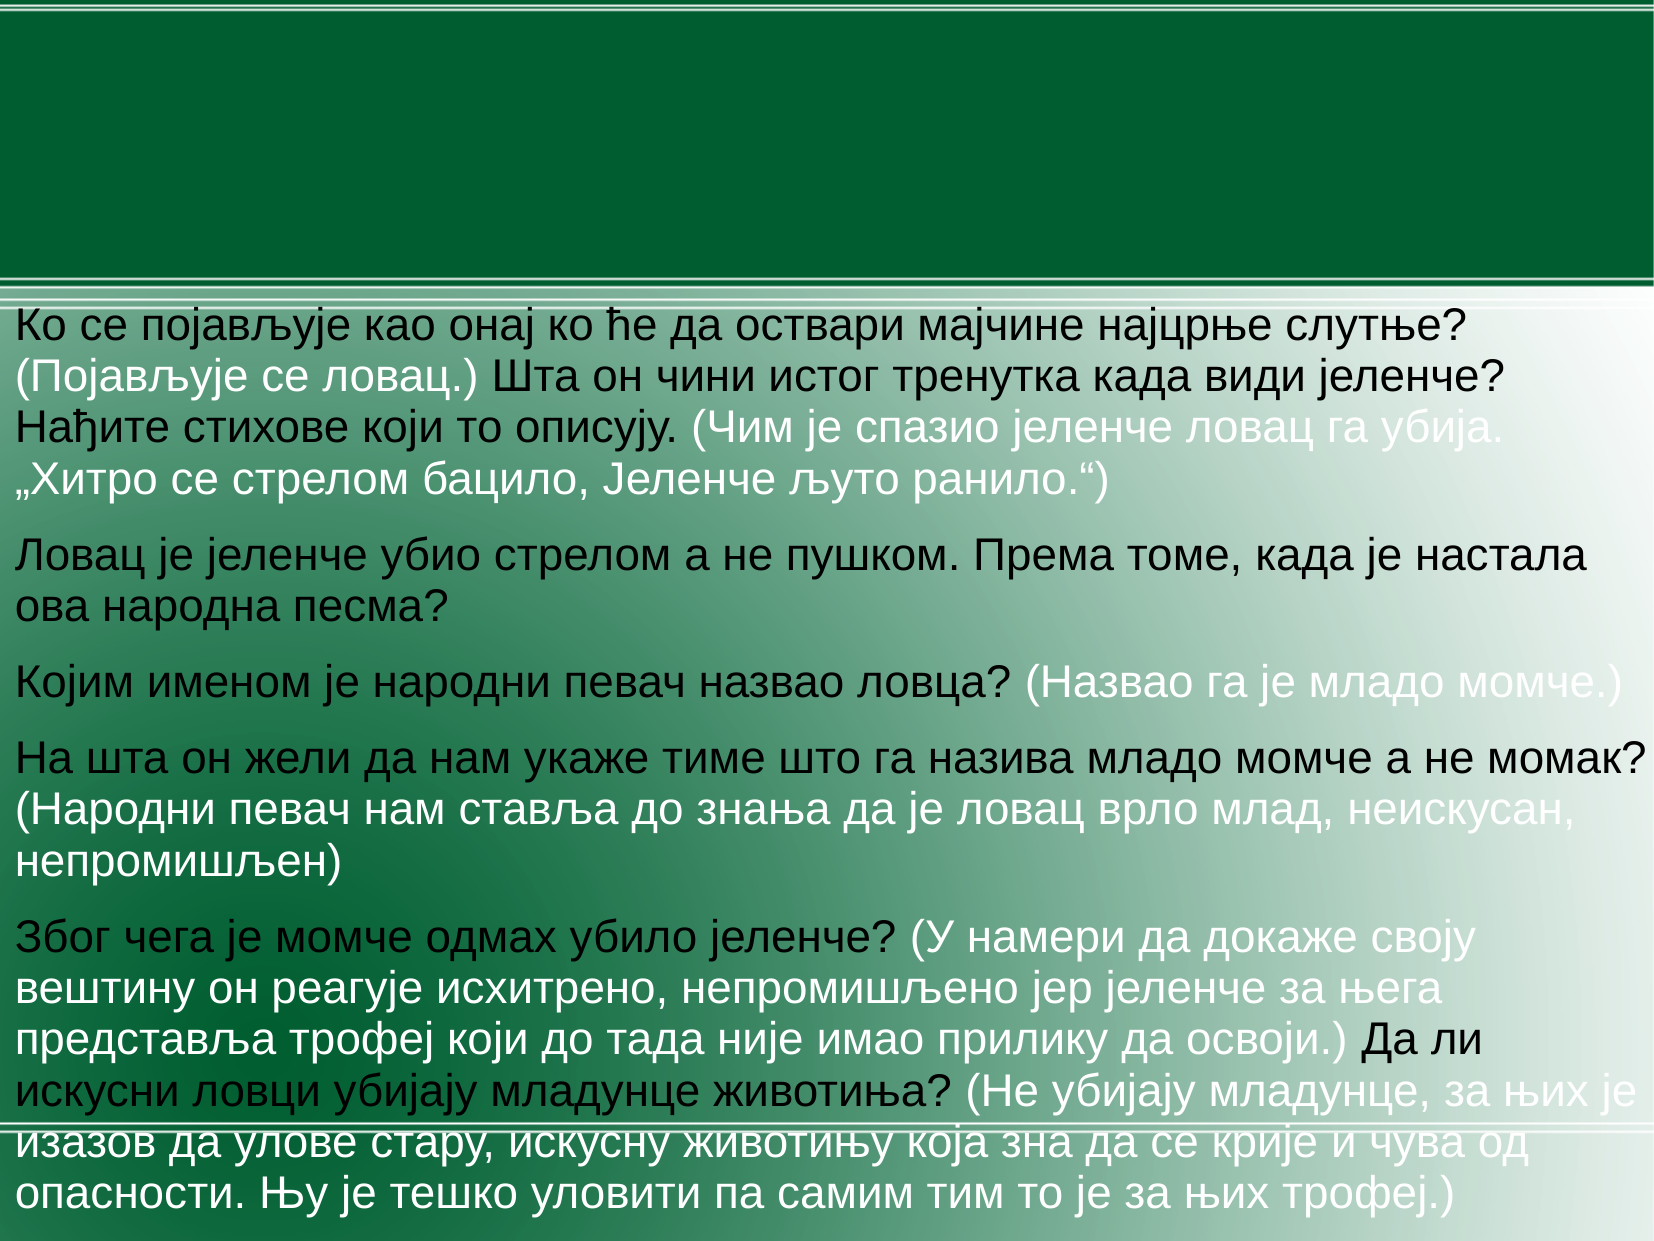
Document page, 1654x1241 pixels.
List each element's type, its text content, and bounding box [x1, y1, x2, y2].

text_box Ко се појављује као онај ко ће да оствари мајчине најцрње слутње? (Појављује се ловац.) Шта он чини истог тренутка када види јеленче? Нађите стихове који то описују. (Чим је спазио јеленче ловац га убија. „Хитро се стрелом бацило, Јеленче љуто ранило.“) Ловац је јеленче убио стрелом а не пушком. Према томе, када је настала ова народна песма? Којим именом је народни певач назвао ловца? (Назвао га је младо момче.) На шта он жели да нам укаже тиме што га назива младо момче а не момак? (Народни певач нам ставља до знања да је ловац врло млад, неискусан, непромишљен) Због чега је момче одмах убило јеленче? (У намери да докаже своју вештину он реагује исхитрено, непромишљено јер јеленче за њега представља трофеј који до тада није имао прилику да освоји.) Да ли искусни ловци убијају младунце животиња? (Не убијају младунце, за њих је изазов да улове стару, искусну животињу која зна да се крије и чува од опасности. Њу је тешко уловити па самим тим то је за њих трофеј.) [0, 291, 1654, 1241]
picture [0, 0, 1654, 291]
